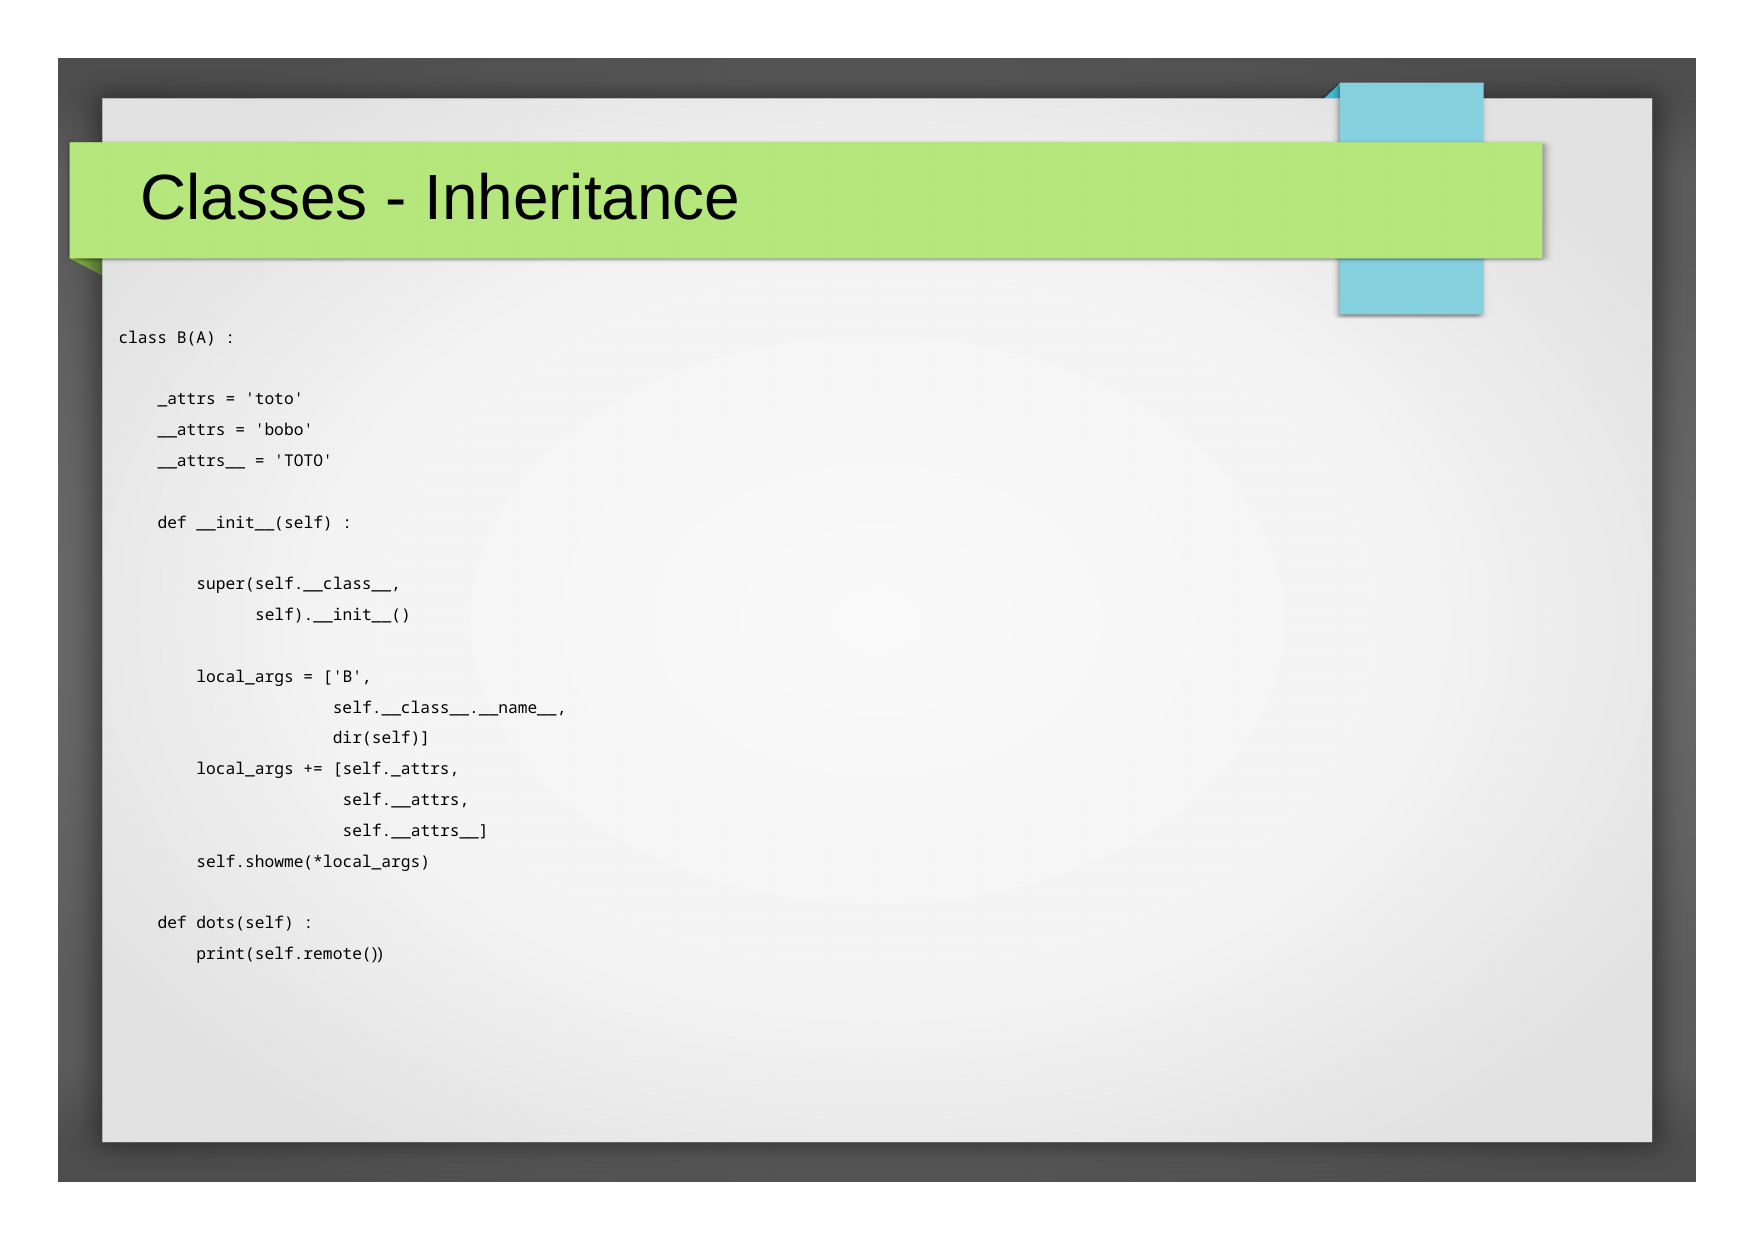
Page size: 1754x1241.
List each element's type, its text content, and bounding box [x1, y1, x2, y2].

title Classes - Inheritance [140, 144, 1310, 251]
list class B(A) : _attrs = 'toto' __attrs = 'bobo' __attrs__ = 'TOTO' def __init__(self) : super(self.__class__, self).__init__() local_args = ['B', self.__class__.__name__, dir(self)] local_args += [self._attrs, self.__attrs, self.__attrs__] self.showme(*local_args) def dots(self) : print(self.remote()) [118, 325, 1592, 978]
picture [58, 58, 1696, 1182]
